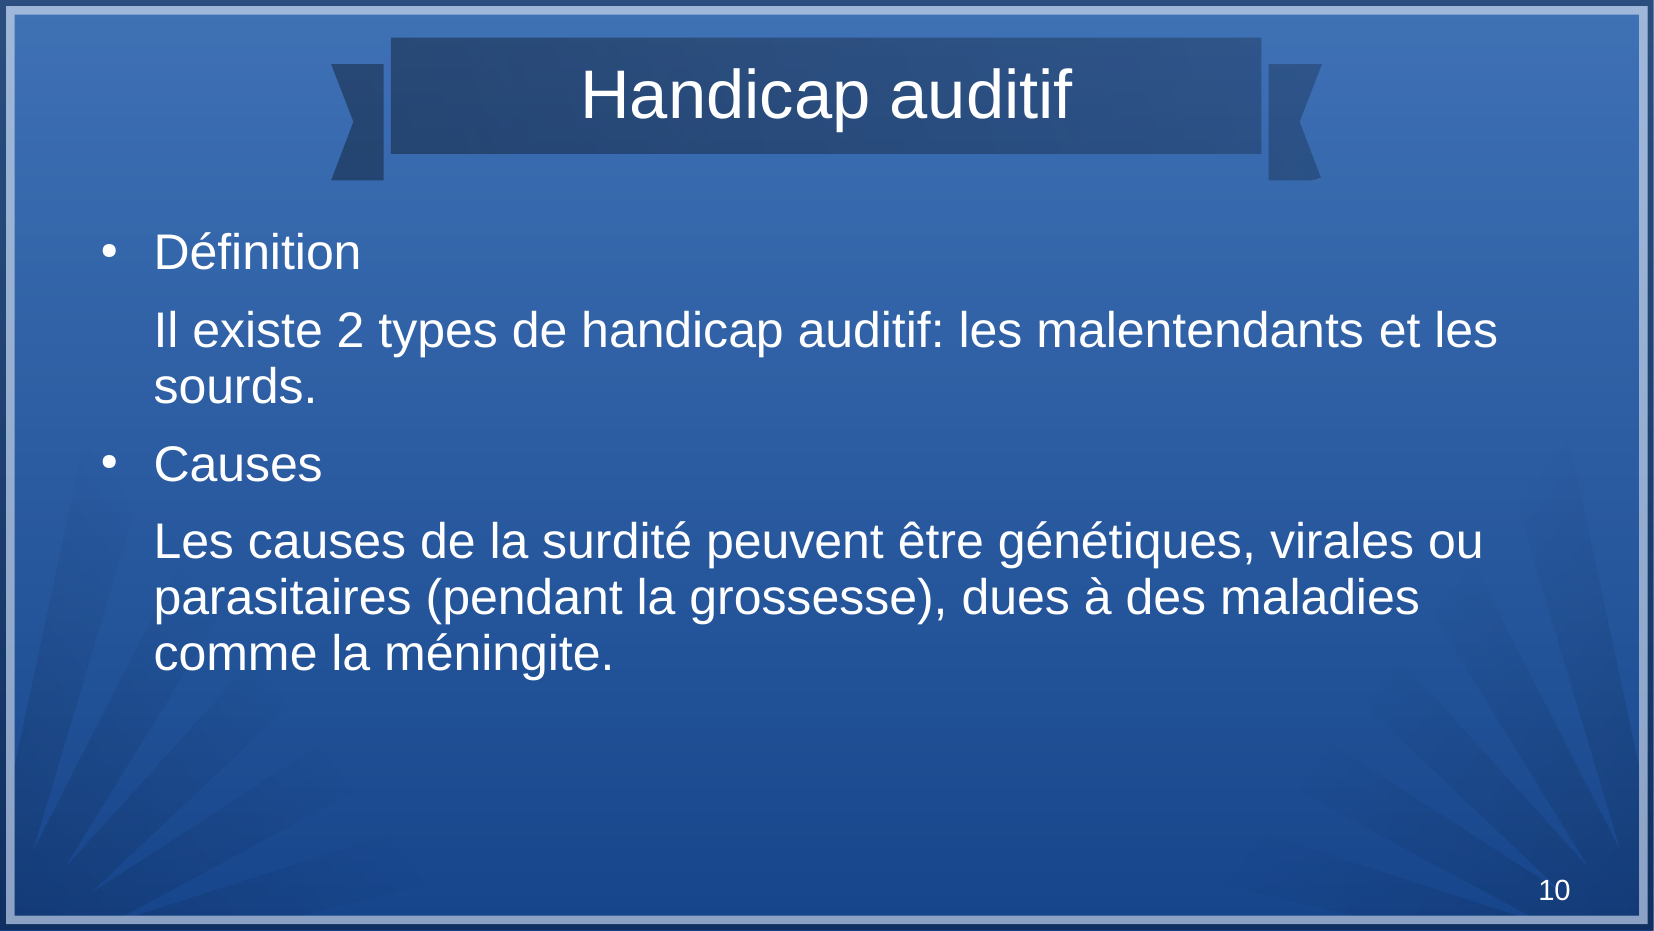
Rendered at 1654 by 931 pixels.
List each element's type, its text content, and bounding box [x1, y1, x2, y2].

list Définition Il existe 2 types de handicap auditif: les malentendants et les sourds. Causes Les causes de la surdité peuvent être génétiques, virales ou parasitaires (pendant la grossesse), dues à des maladies comme la méningite. [82, 224, 1571, 848]
title Handicap auditif [389, 35, 1264, 154]
